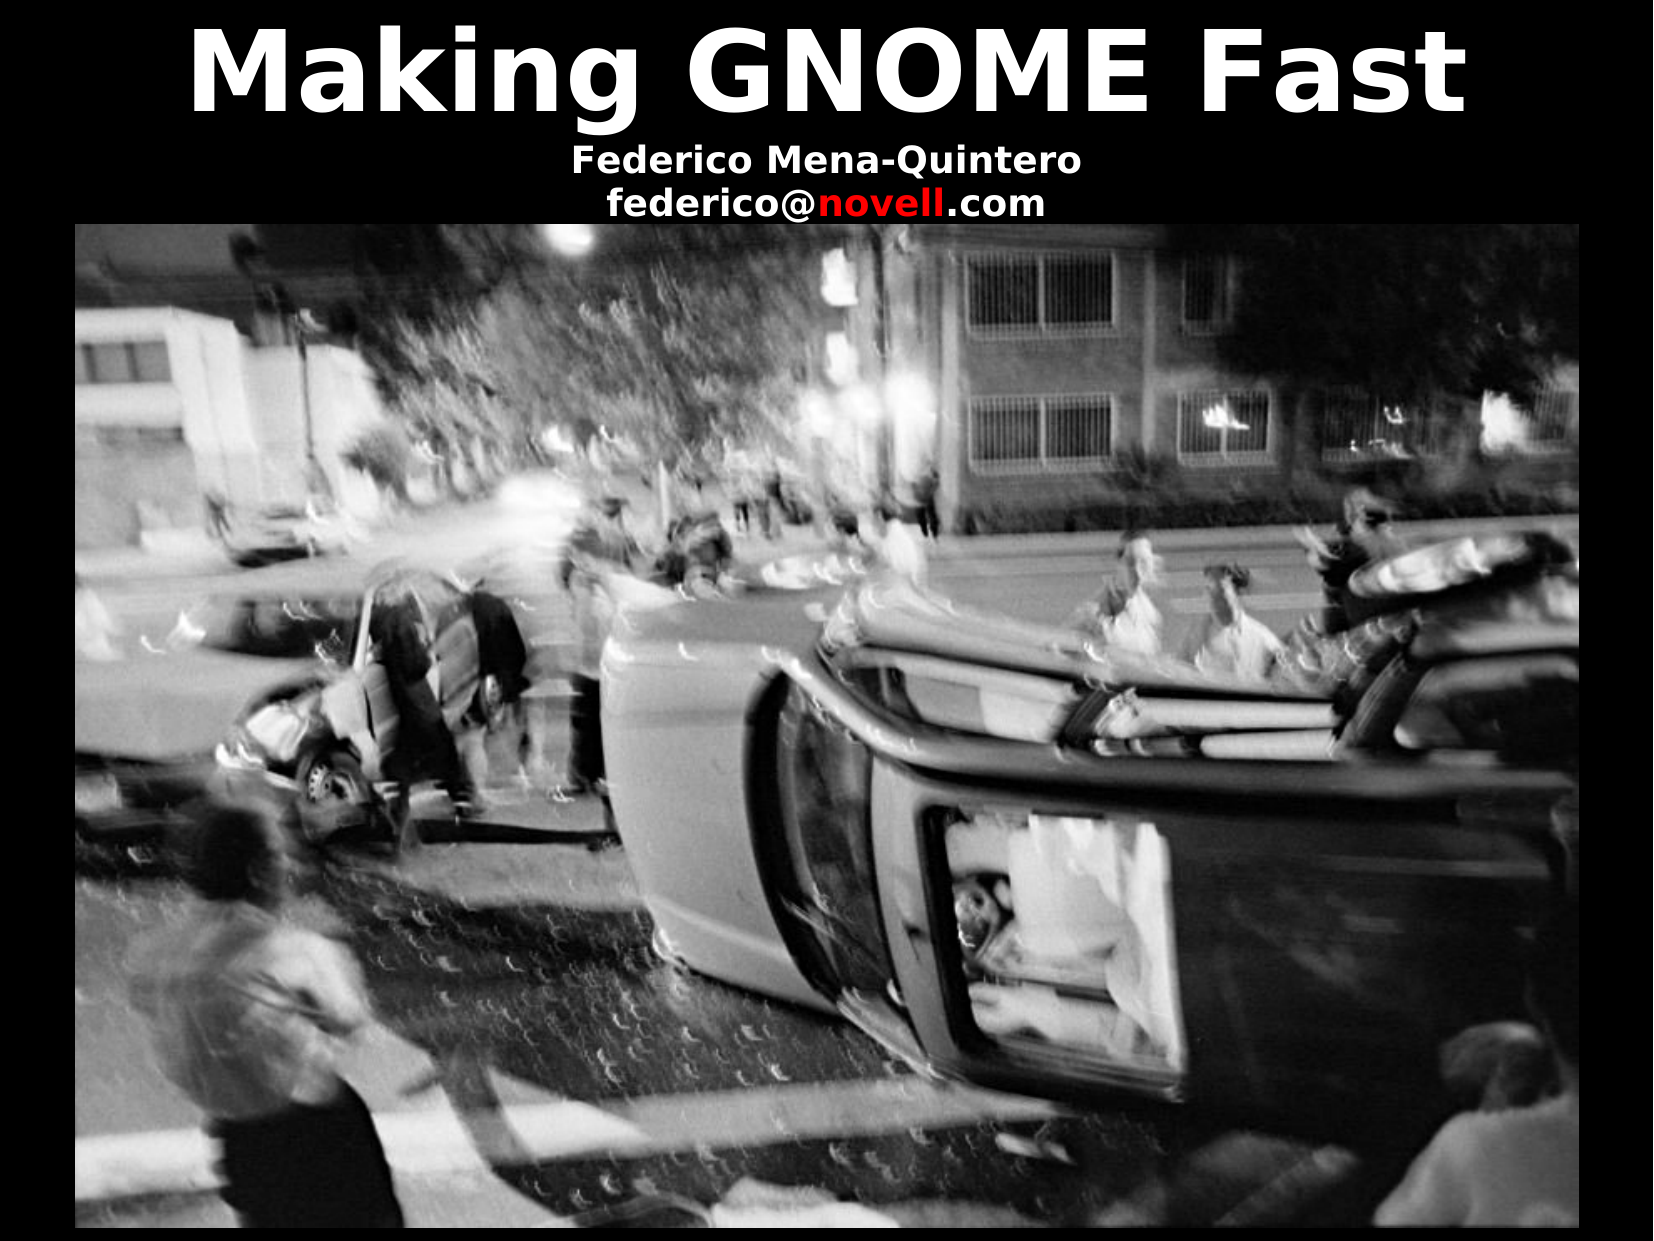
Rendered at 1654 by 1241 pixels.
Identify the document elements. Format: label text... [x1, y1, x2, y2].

picture [75, 233, 1579, 1228]
text_box Making GNOME Fast Federico Mena-Quintero federico@novell.com [0, 0, 1653, 233]
